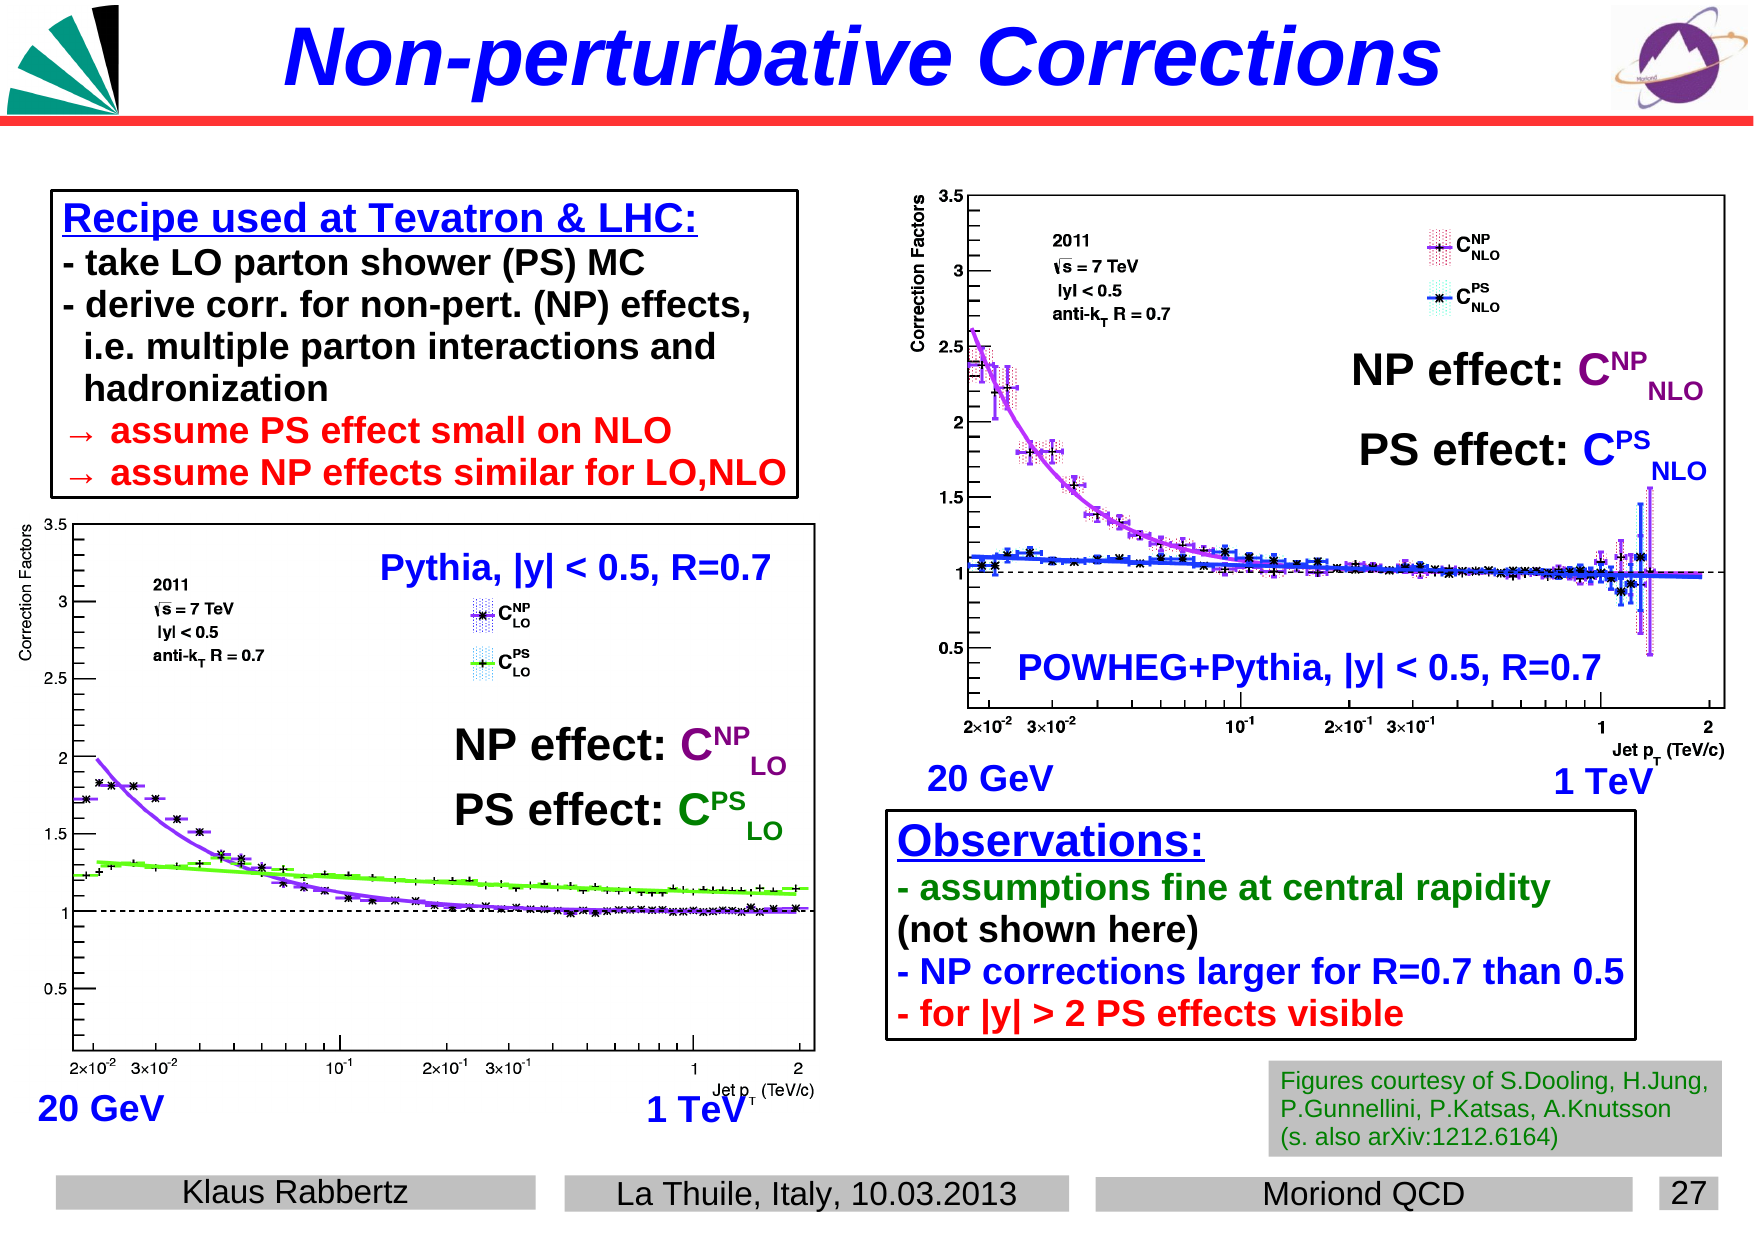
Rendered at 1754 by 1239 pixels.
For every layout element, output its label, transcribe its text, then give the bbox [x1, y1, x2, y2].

text_box 20 GeV [25, 1081, 177, 1136]
text_box 1 TeV [634, 1082, 759, 1137]
title Non-perturbative Corrections [123, 0, 1606, 114]
picture [900, 182, 1739, 772]
text_box Recipe used at Tevatron & LHC: - take LO parton shower (PS) MC - derive corr. for non-pert. (NP) effects, i.e. multiple parton interactions and hadronization → assume PS effect small on NLO → assume NP effects similar for LO,NLO [51, 190, 798, 498]
text_box Figures courtesy of S.Dooling, H.Jung, P.Gunnellini, P.Katsas, A.Knutsson (s. also arXiv:1212.6164) [1268, 1060, 1721, 1157]
text_box Observations: - assumptions fine at central rapidity (not shown here) - NP corrections larger for R=0.7 than 0.5 - for |y| > 2 PS effects visible [886, 810, 1636, 1040]
text_box POWHEG+Pythia, |y| < 0.5, R=0.7 [1005, 640, 1615, 695]
picture [1611, 5, 1748, 110]
text_box PS effect: CPSLO [441, 788, 795, 853]
text_box 1 TeV [1541, 754, 1666, 809]
text_box PS effect: CPSNLO [1346, 417, 1719, 492]
text_box Pythia, |y| < 0.5, R=0.7 [367, 540, 784, 595]
picture [13, 513, 820, 1113]
text_box NP effect: CNPLO [441, 713, 799, 788]
picture [7, 5, 119, 116]
text_box NP effect: CNPNLO [1339, 338, 1716, 413]
text_box 20 GeV [915, 751, 1066, 806]
